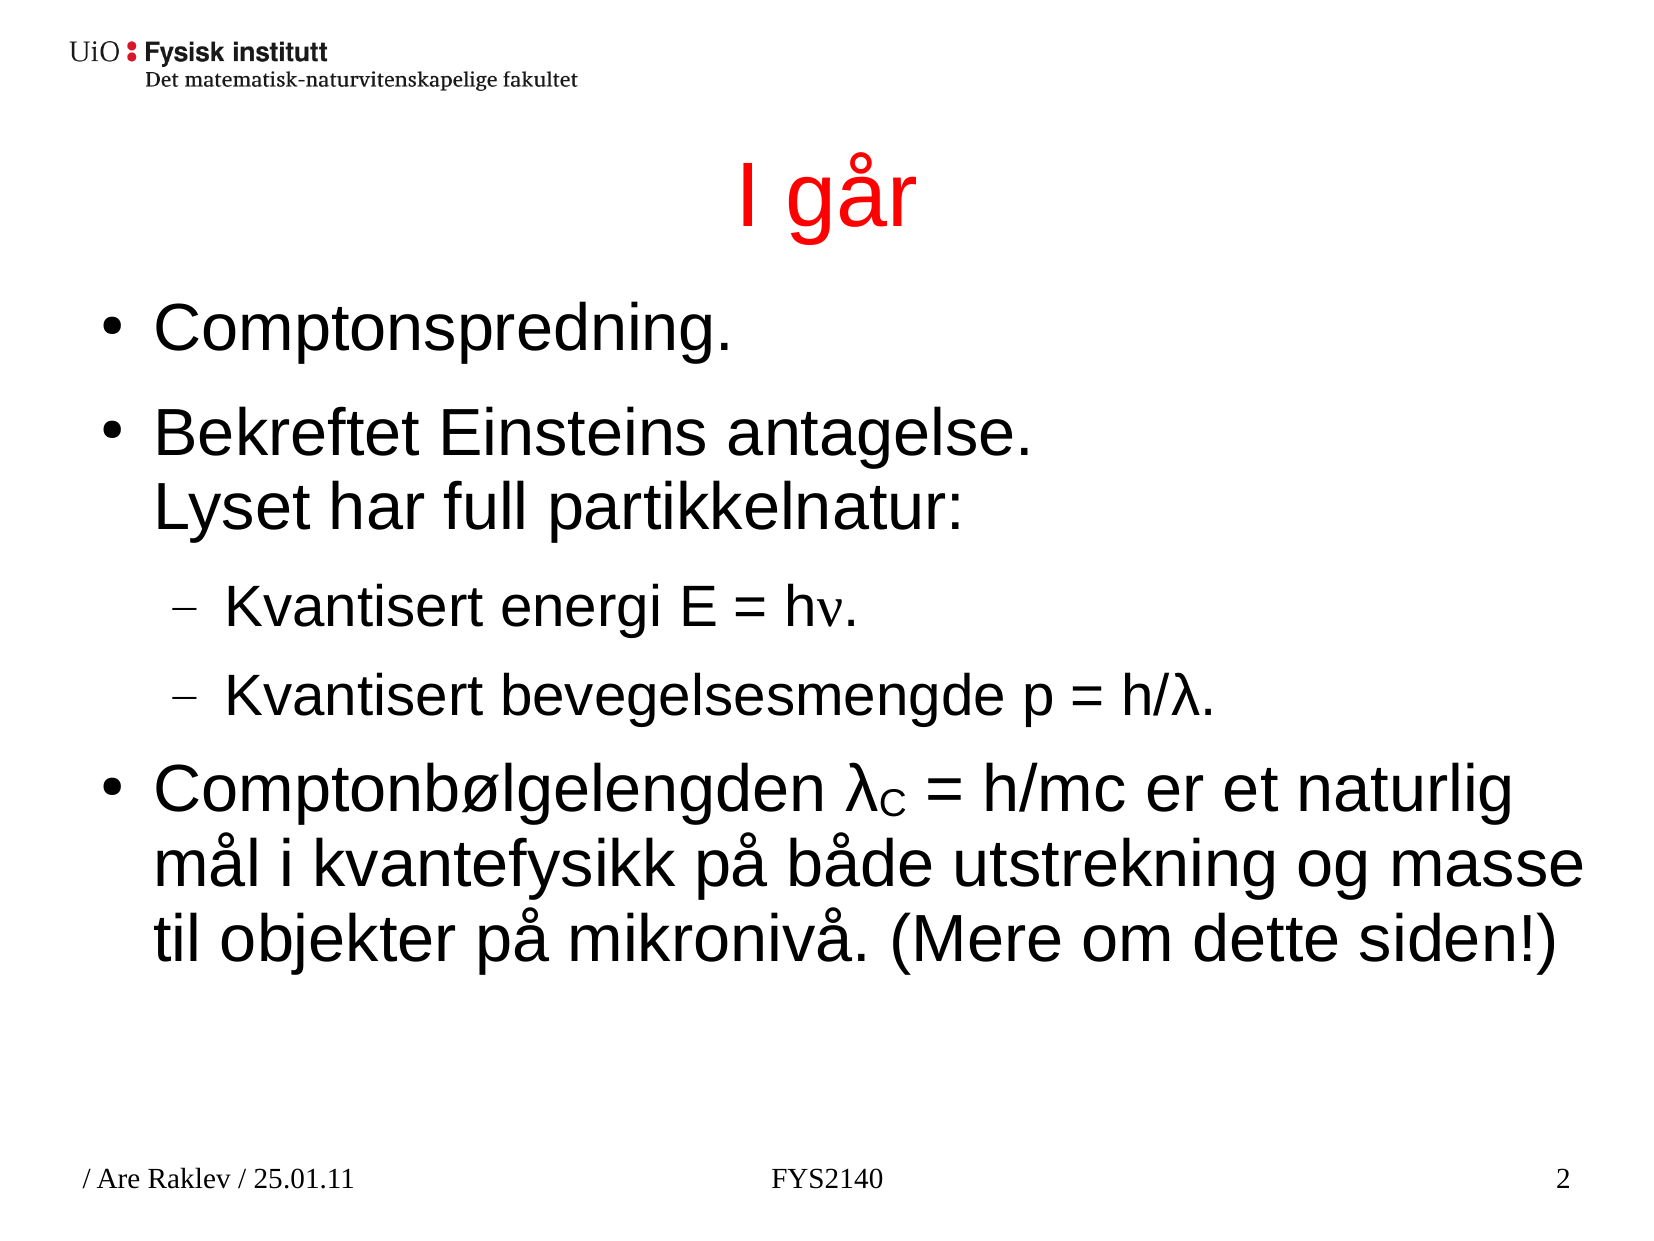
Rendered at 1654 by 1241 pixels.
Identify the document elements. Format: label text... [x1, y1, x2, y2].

list Comptonspredning. Bekreftet Einsteins antagelse. Lyset har full partikkelnatur: Kvantisert energi E = hν. Kvantisert bevegelsesmengde p = h/λ. Comptonbølgelengden λC = h/mc er et naturlig mål i kvantefysikk på både utstrekning og masse til objekter på mikronivå. (Mere om dette siden!) [82, 290, 1613, 1094]
picture [68, 37, 581, 93]
title I går [82, 90, 1571, 290]
